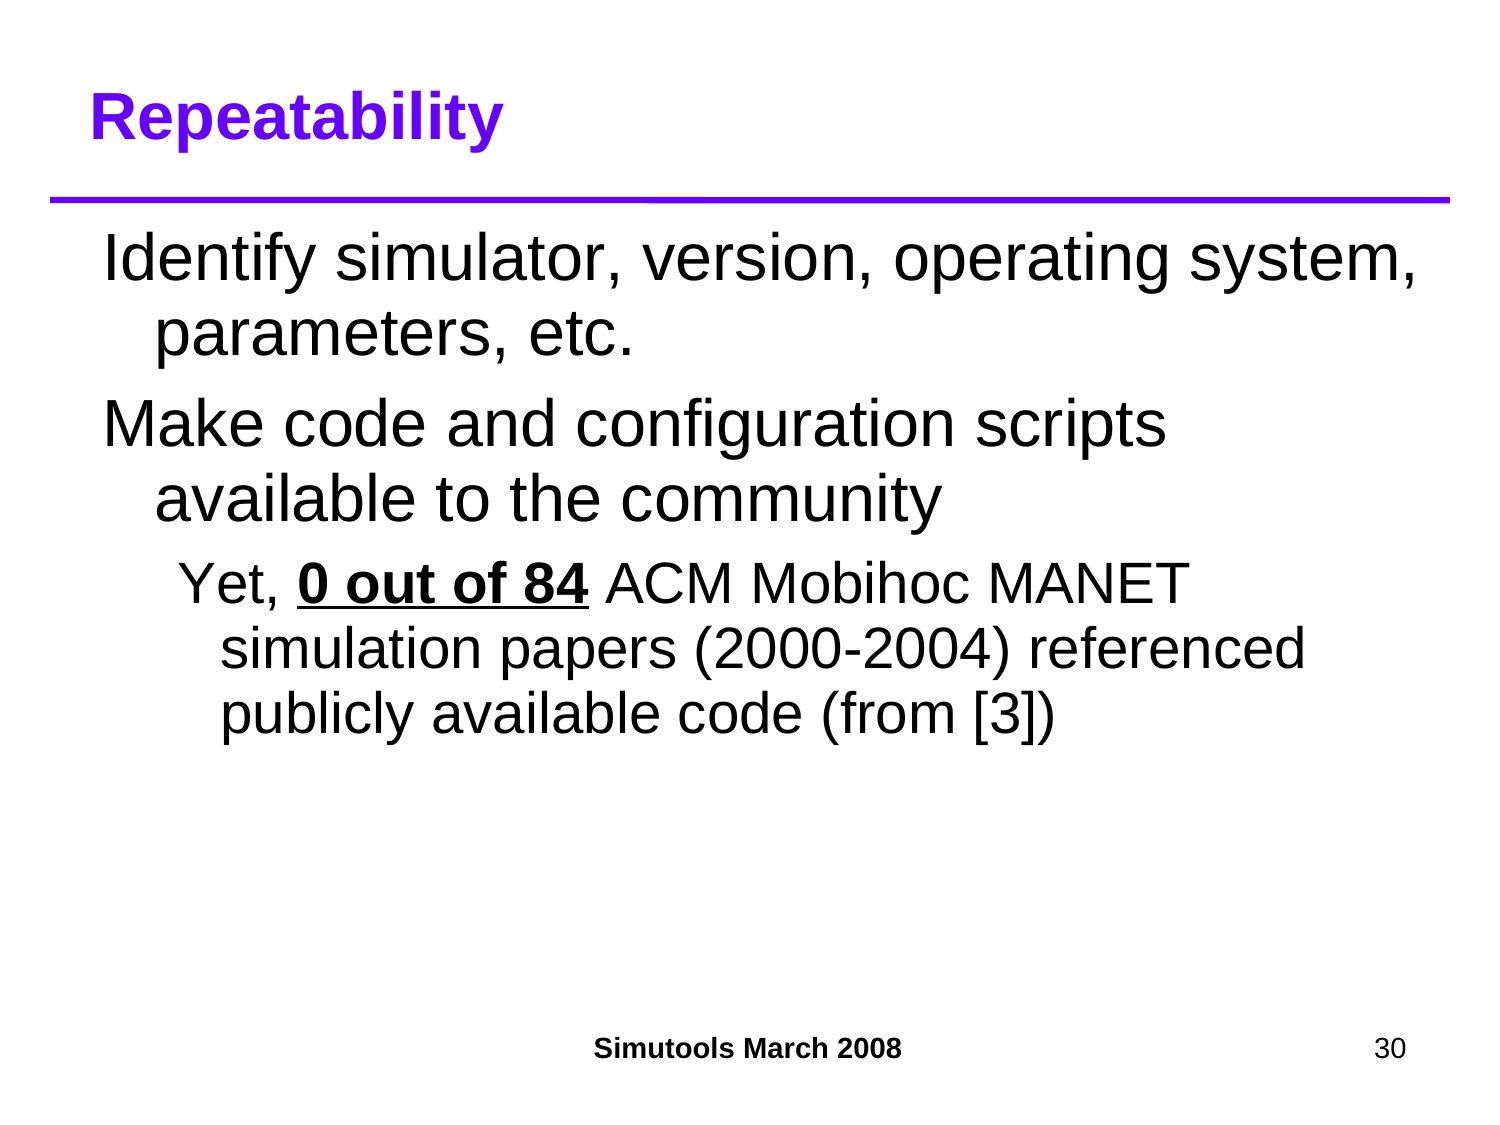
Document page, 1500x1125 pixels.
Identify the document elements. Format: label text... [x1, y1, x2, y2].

list Identify simulator, version, operating system, parameters, etc. Make code and configuration scripts available to the community Yet, 0 out of 84 ACM Mobihoc MANET simulation papers (2000-2004) referenced publicly available code (from [3]) [87, 212, 1438, 1111]
title Repeatability [75, 68, 1426, 165]
